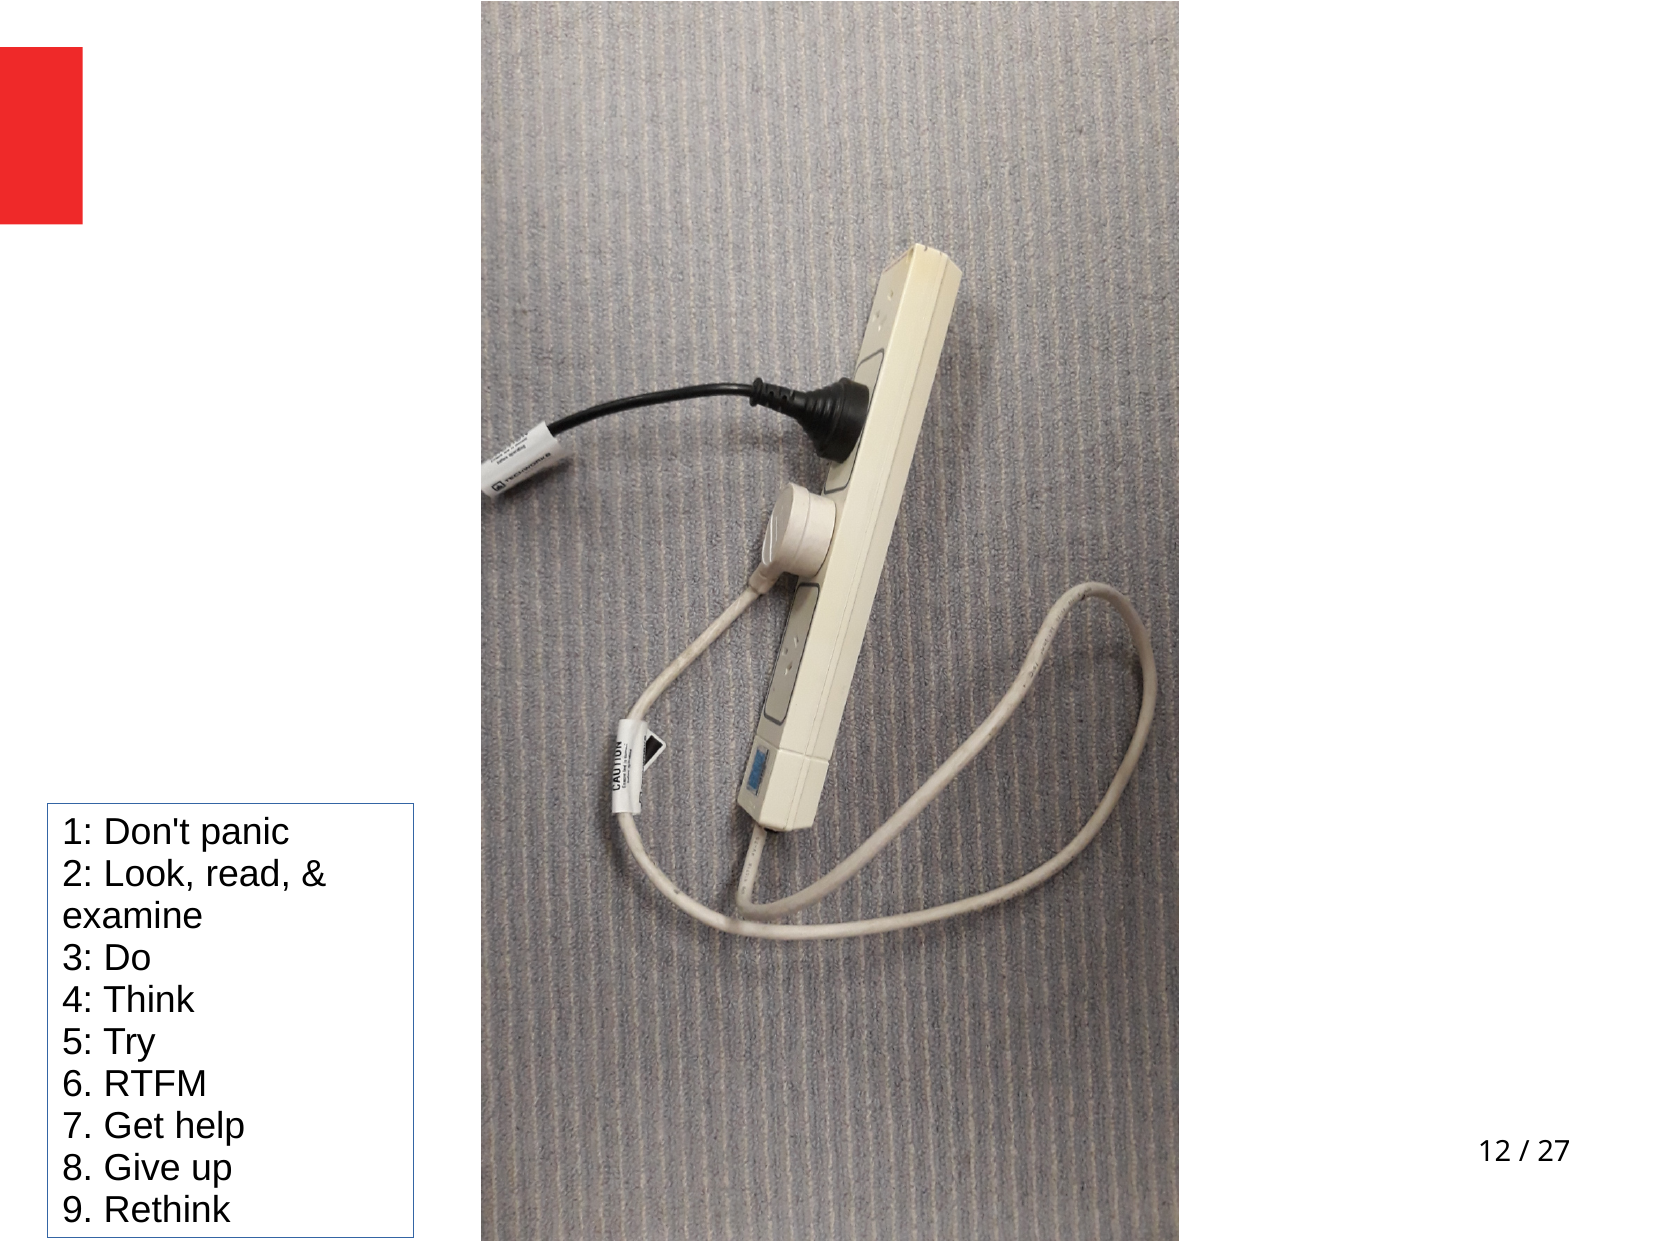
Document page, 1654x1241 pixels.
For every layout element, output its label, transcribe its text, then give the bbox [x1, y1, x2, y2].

picture [481, 1, 1179, 1241]
text_box 1: Don't panic 2: Look, read, & examine 3: Do 4: Think 5: Try 6. RTFM 7. Get help 8. Give up 9. Rethink [47, 803, 414, 1238]
